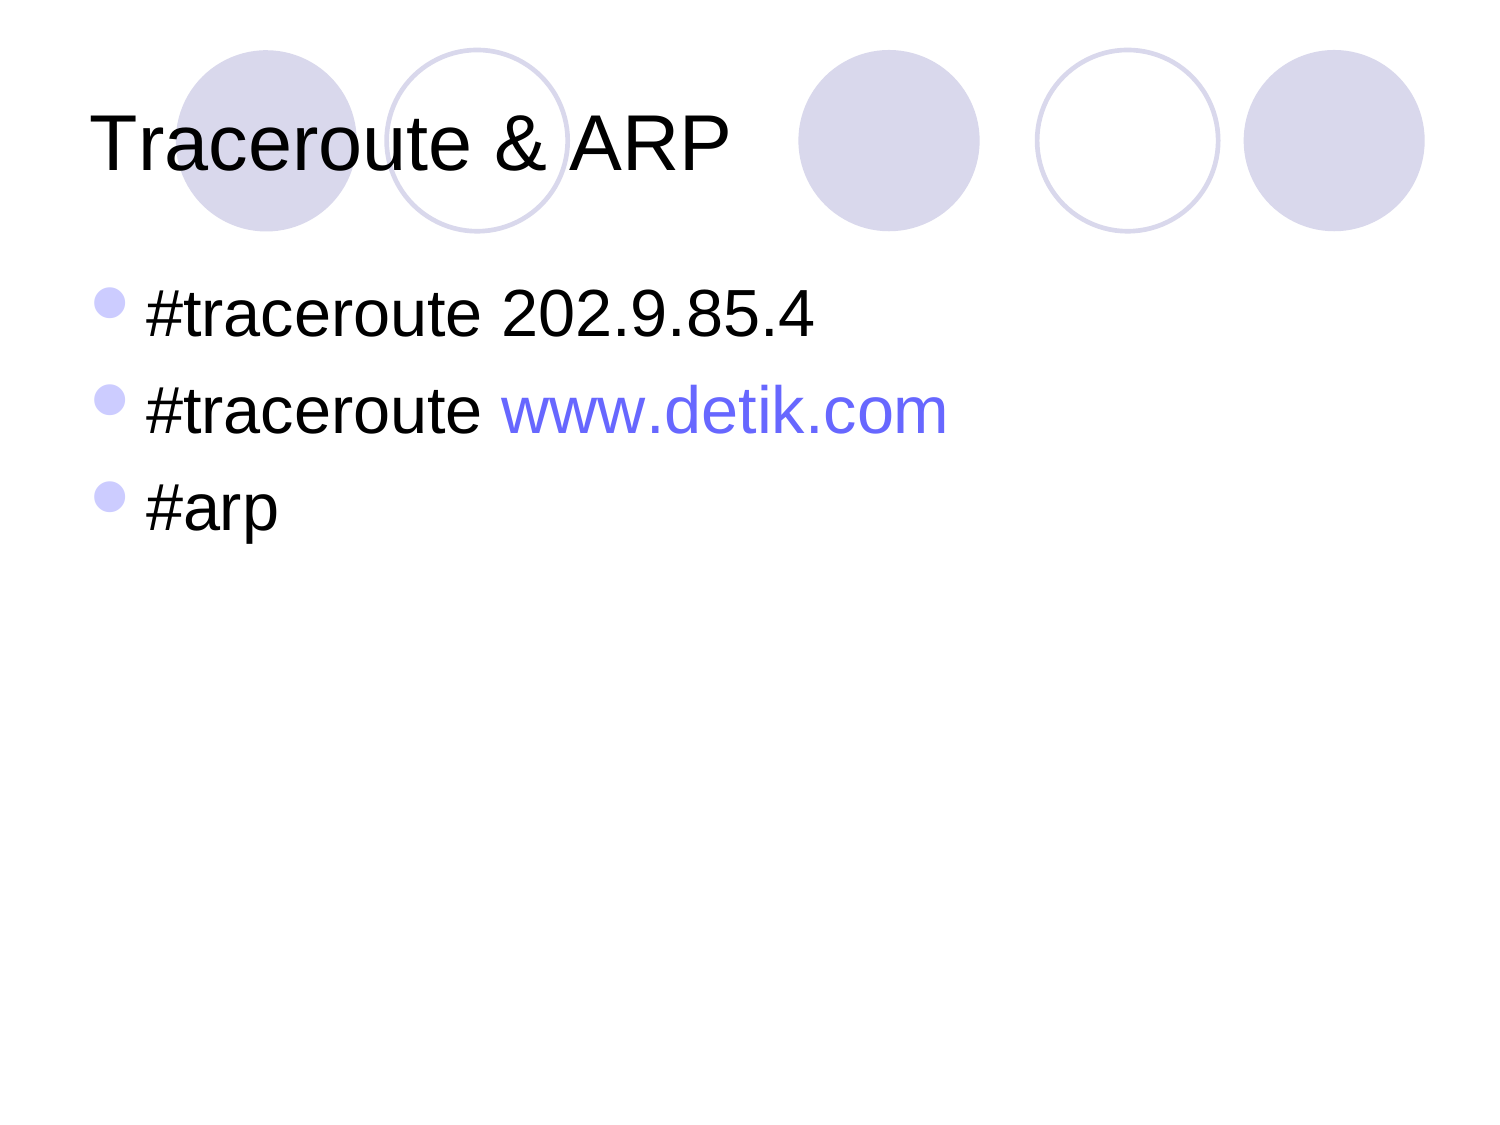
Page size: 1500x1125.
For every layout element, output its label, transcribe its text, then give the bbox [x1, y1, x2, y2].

list #traceroute 202.9.85.4 #traceroute www.detik.com #arp [75, 262, 1426, 1006]
title Traceroute & ARP [75, 45, 1426, 233]
